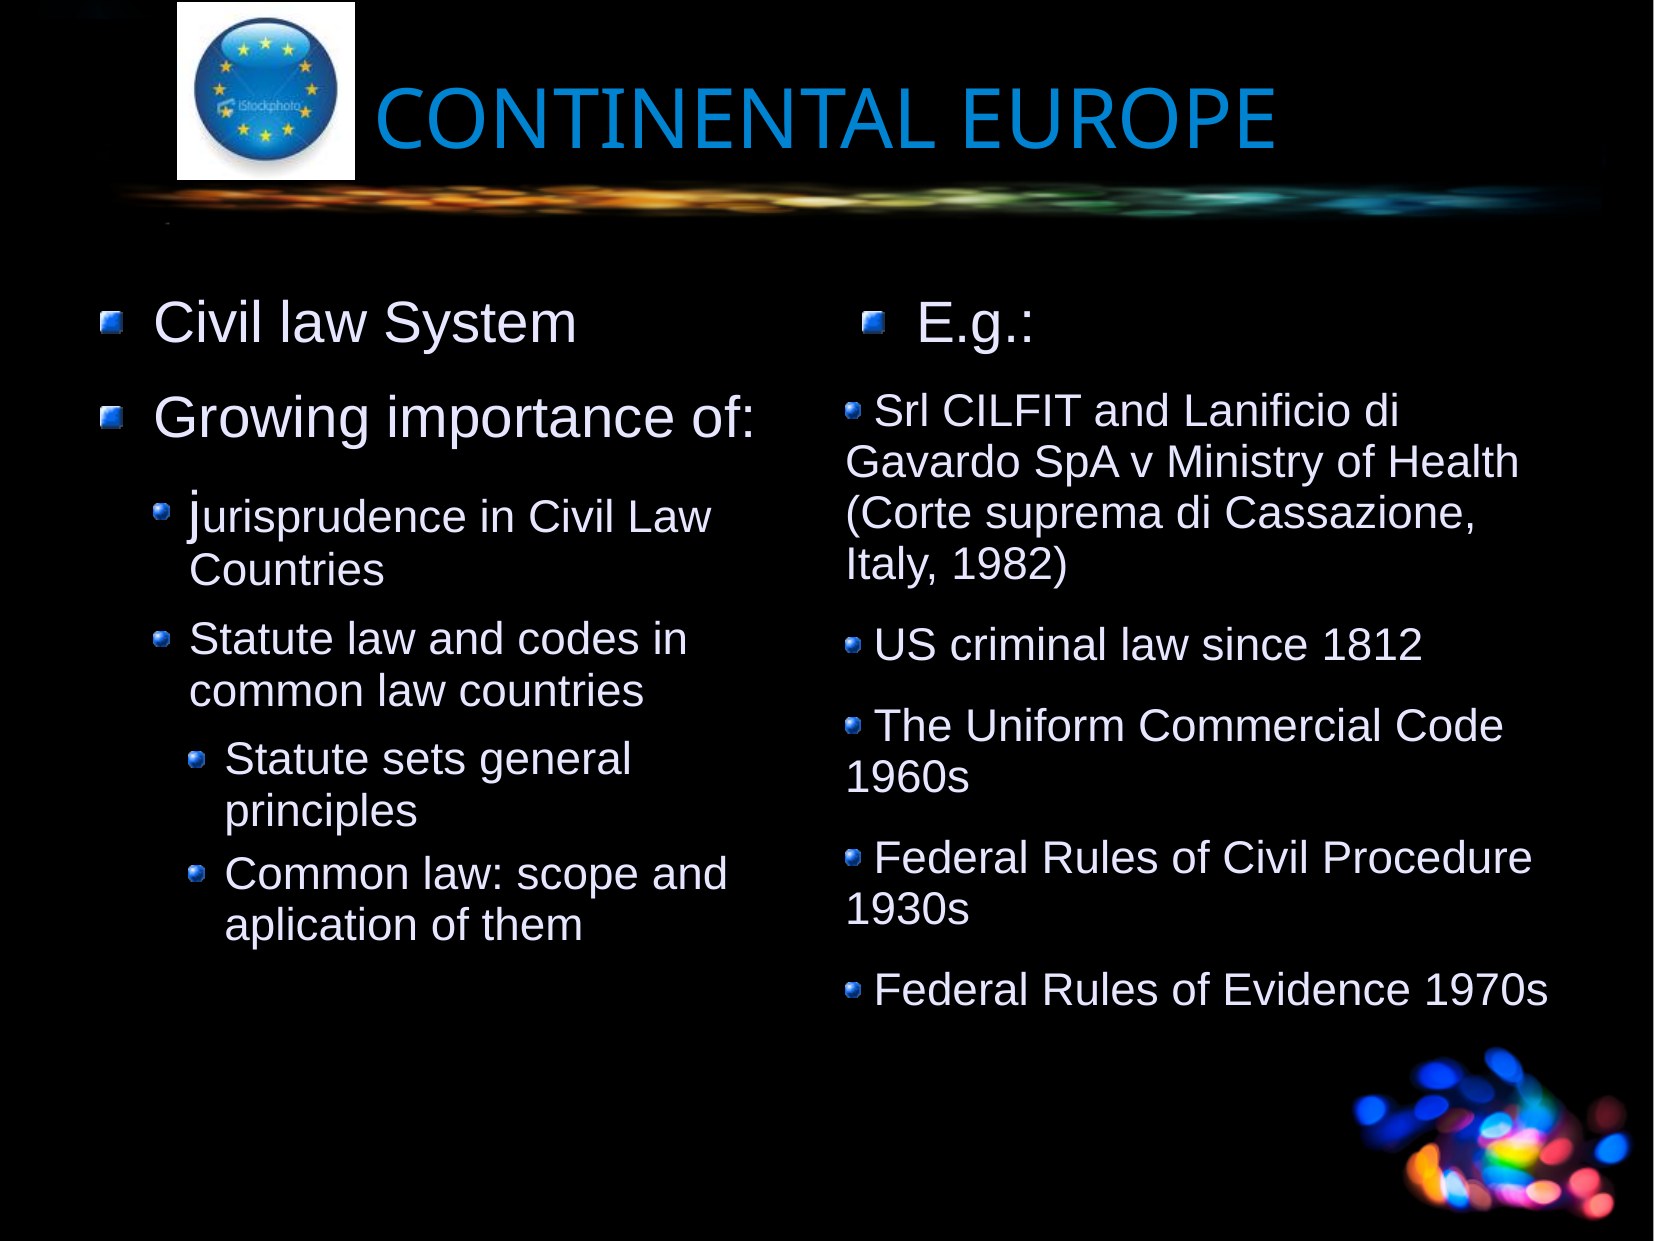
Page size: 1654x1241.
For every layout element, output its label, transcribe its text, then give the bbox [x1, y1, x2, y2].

title CONTINENTAL EUROPE [82, 12, 1571, 220]
list Civil law System Growing importance of: jurisprudence in Civil Law Countries Statute law and codes in common law countries Statute sets general principles Common law: scope and aplication of them [82, 290, 809, 1094]
list E.g.: Srl CILFIT and Lanificio di Gavardo SpA v Ministry of Health (Corte suprema di Cassazione, Italy, 1982) US criminal law since 1812 The Uniform Commercial Code 1960s Federal Rules of Civil Procedure 1930s Federal Rules of Evidence 1970s [845, 290, 1572, 1094]
picture [0, 0, 1654, 1241]
